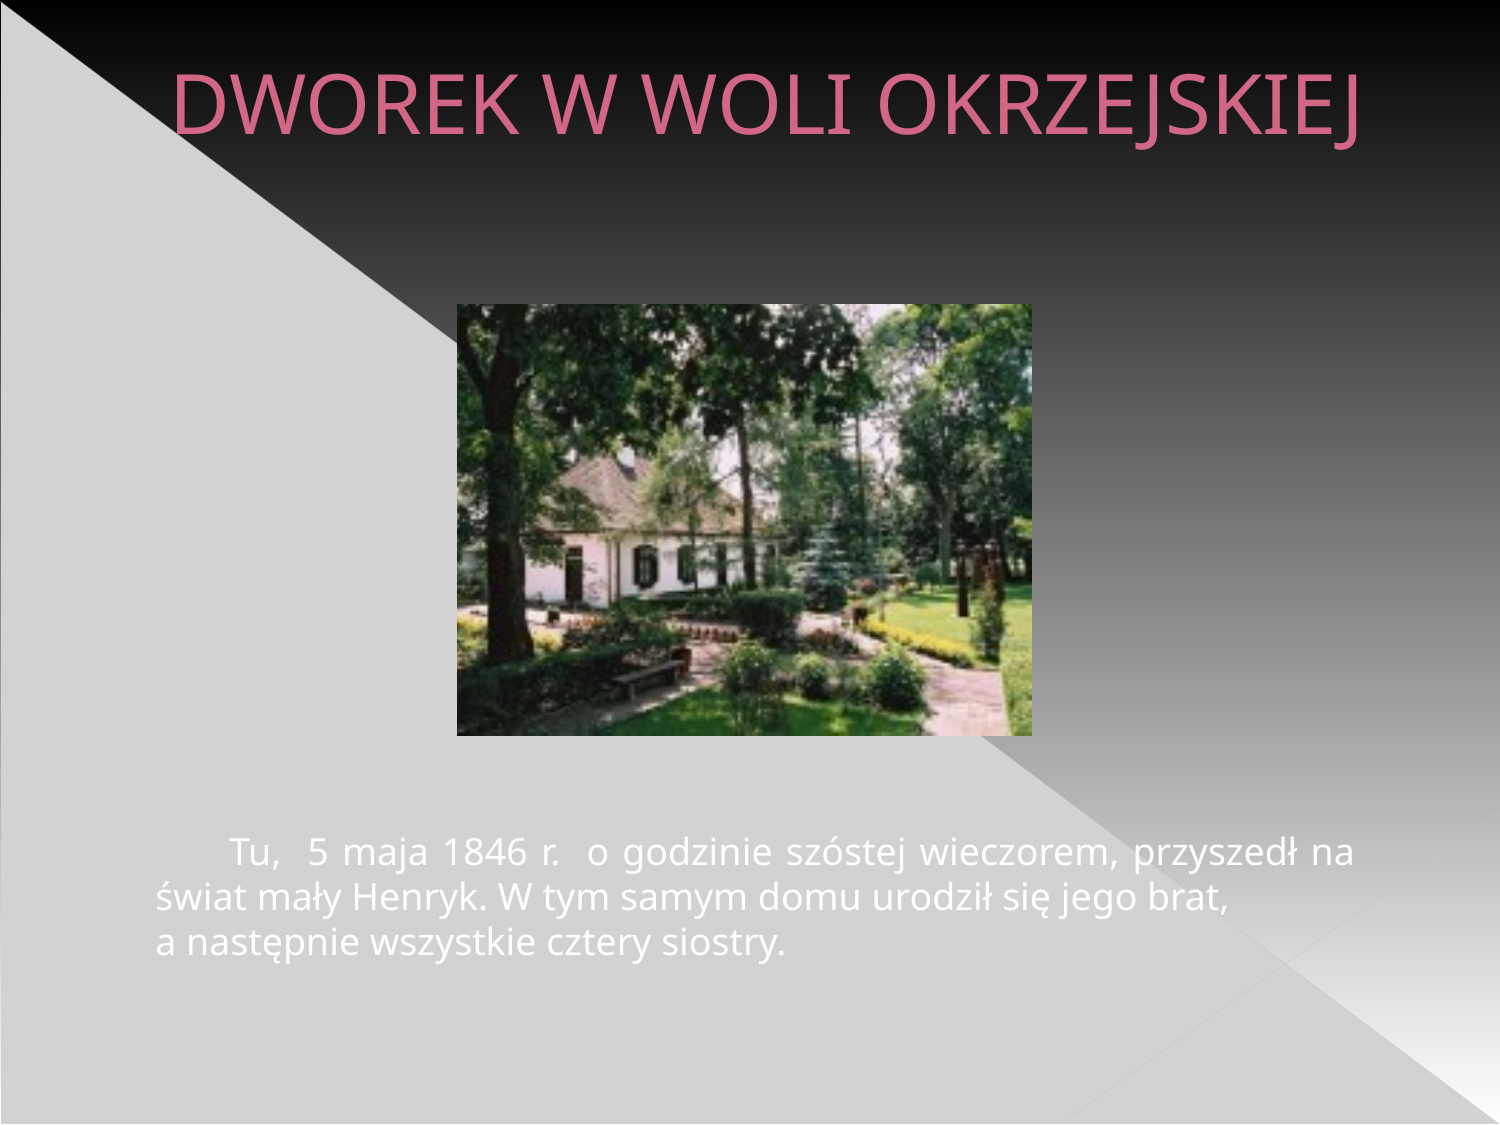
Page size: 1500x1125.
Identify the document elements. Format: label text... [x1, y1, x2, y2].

picture [457, 304, 1032, 736]
title DWOREK W WOLI OKRZEJSKIEJ [75, 43, 1425, 274]
text_box Tu, 5 maja 1846 r. o godzinie szóstej wieczorem, przyszedł na świat mały Henryk. W tym samym domu urodził się jego brat, a następnie wszystkie cztery siostry. [140, 820, 1371, 971]
